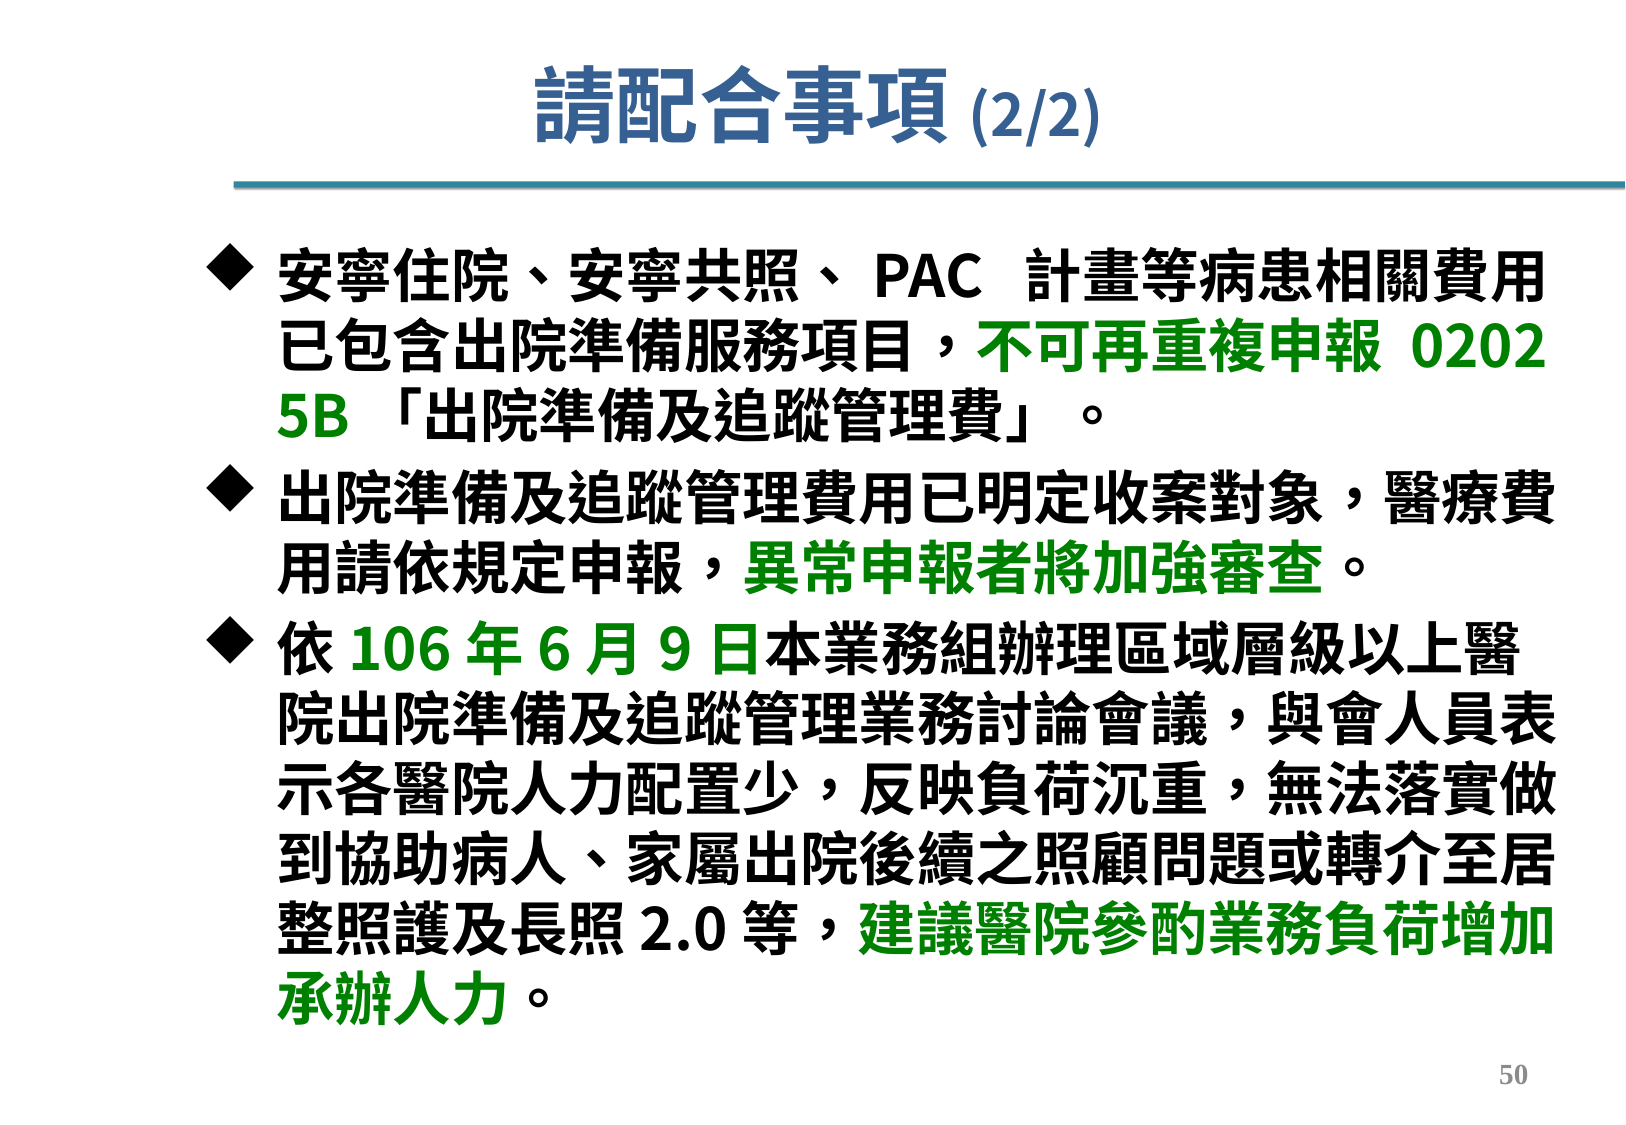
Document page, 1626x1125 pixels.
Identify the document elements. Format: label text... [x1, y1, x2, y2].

slide_number <編號> [1164, 1042, 1544, 1103]
list 安寧住院、安寧共照、PAC 計畫等病患相關費用已包含出院準備服務項目，不可再重複申報 02025B「出院準備及追蹤管理費」。 出院準備及追蹤管理費用已明定收案對象，醫療費用請依規定申報，異常申報者將加強審查。 依106年6月9日本業務組辦理區域層級以上醫院出院準備及追蹤管理業務討論會議，與會人員表示各醫院人力配置少，反映負荷沉重，無法落實做到協助病人、家屬出院後續之照顧問題或轉介至居整照護及長照2.0等，建議醫院參酌業務負荷增加承辦人力。 [186, 231, 1581, 1059]
title 請配合事項(2/2) [80, 27, 1557, 179]
